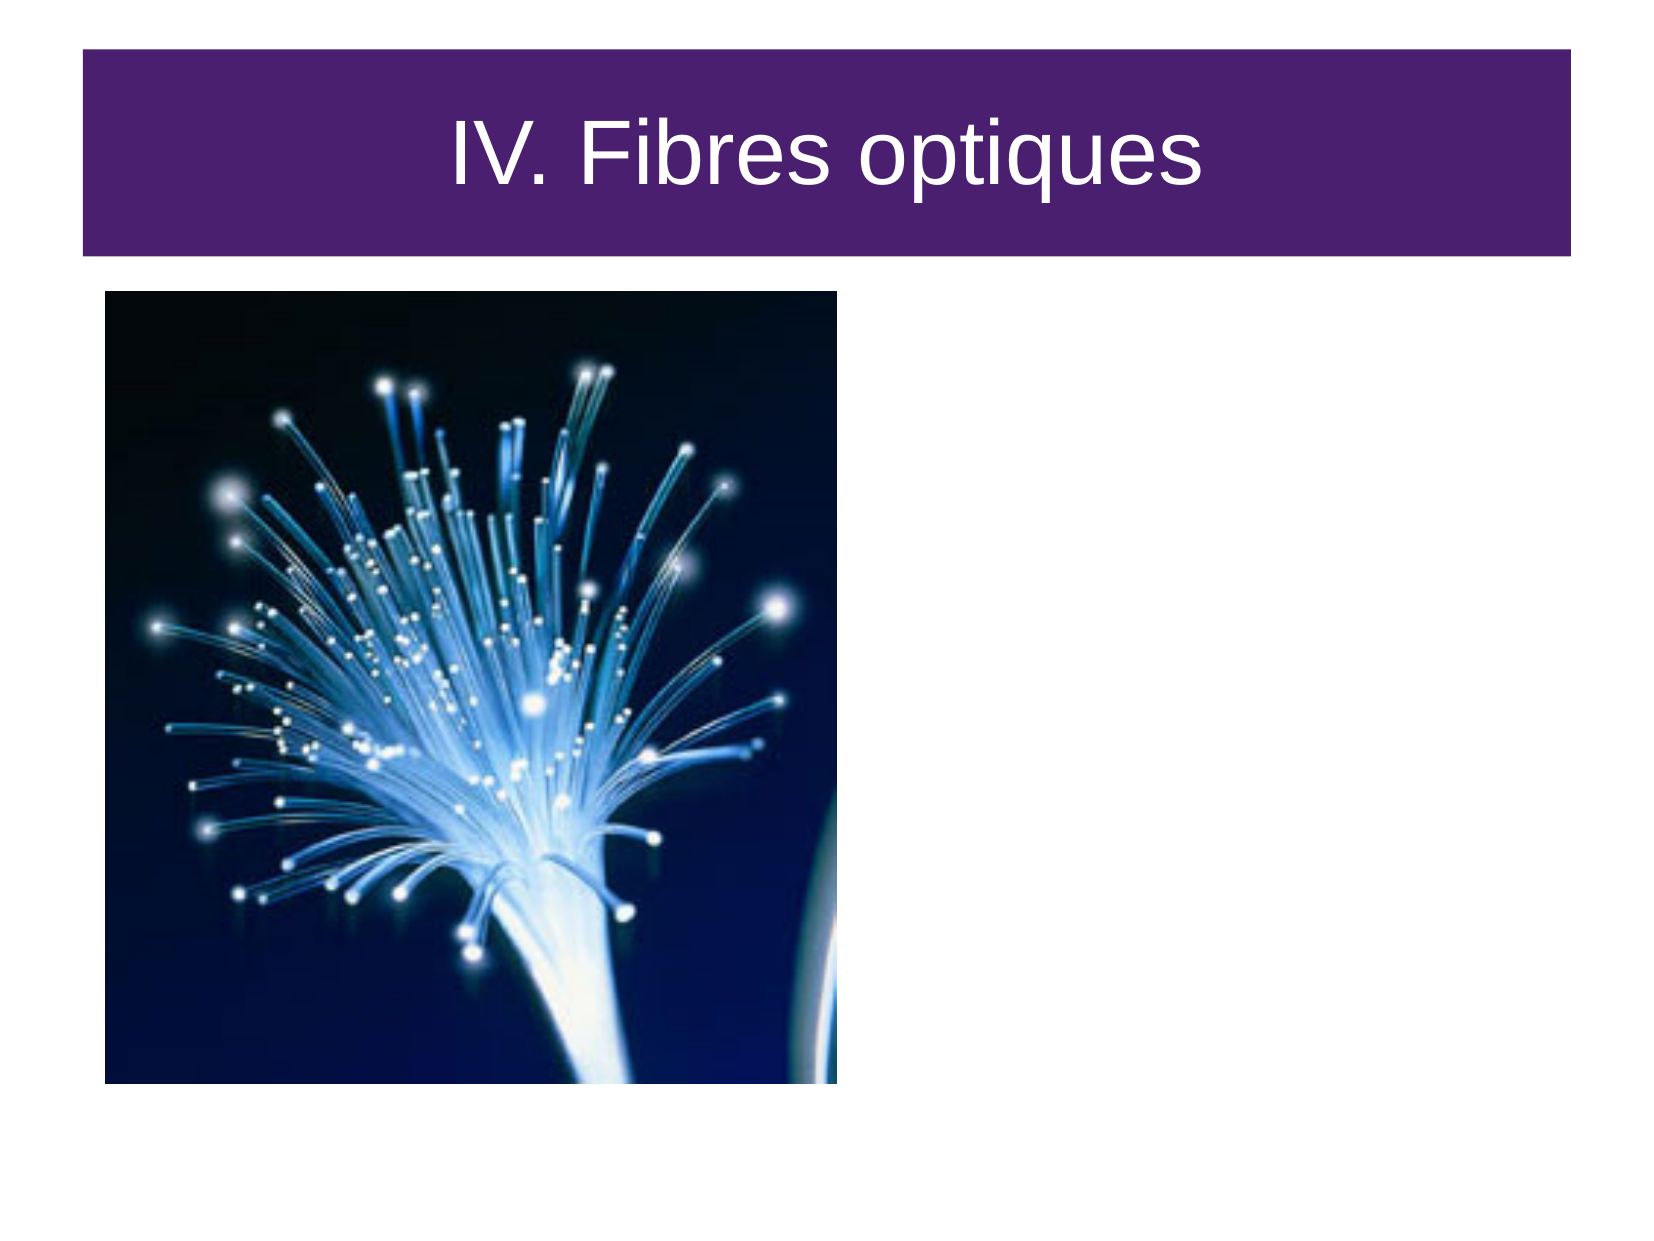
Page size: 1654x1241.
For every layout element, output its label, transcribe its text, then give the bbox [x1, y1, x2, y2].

picture [105, 291, 837, 1084]
title IV. Fibres optiques [82, 49, 1571, 257]
